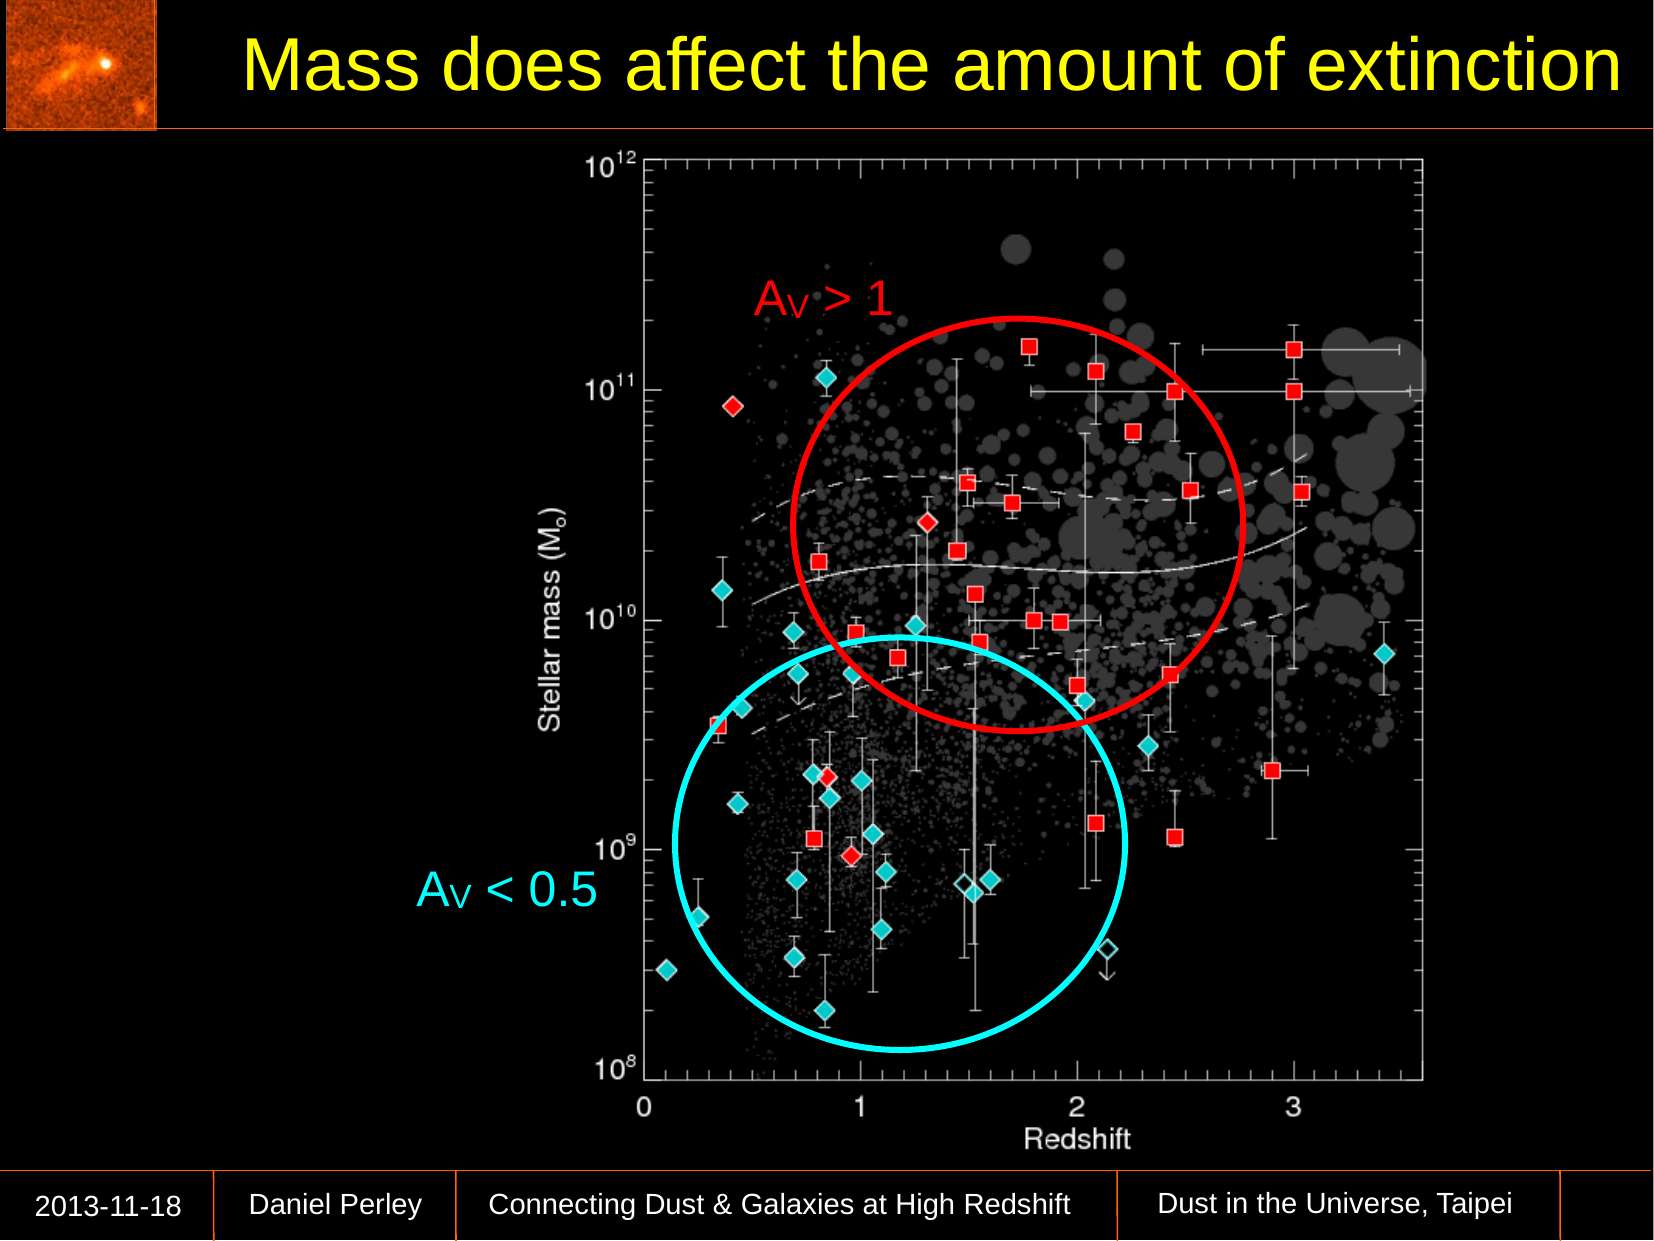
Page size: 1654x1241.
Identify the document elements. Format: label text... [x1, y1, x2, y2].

picture [515, 145, 1436, 1157]
picture [7, 0, 154, 128]
text_box AV > 1 [738, 262, 976, 347]
text_box AV < 0.5 [401, 853, 638, 937]
title Mass does affect the amount of extinction [187, 21, 1624, 108]
